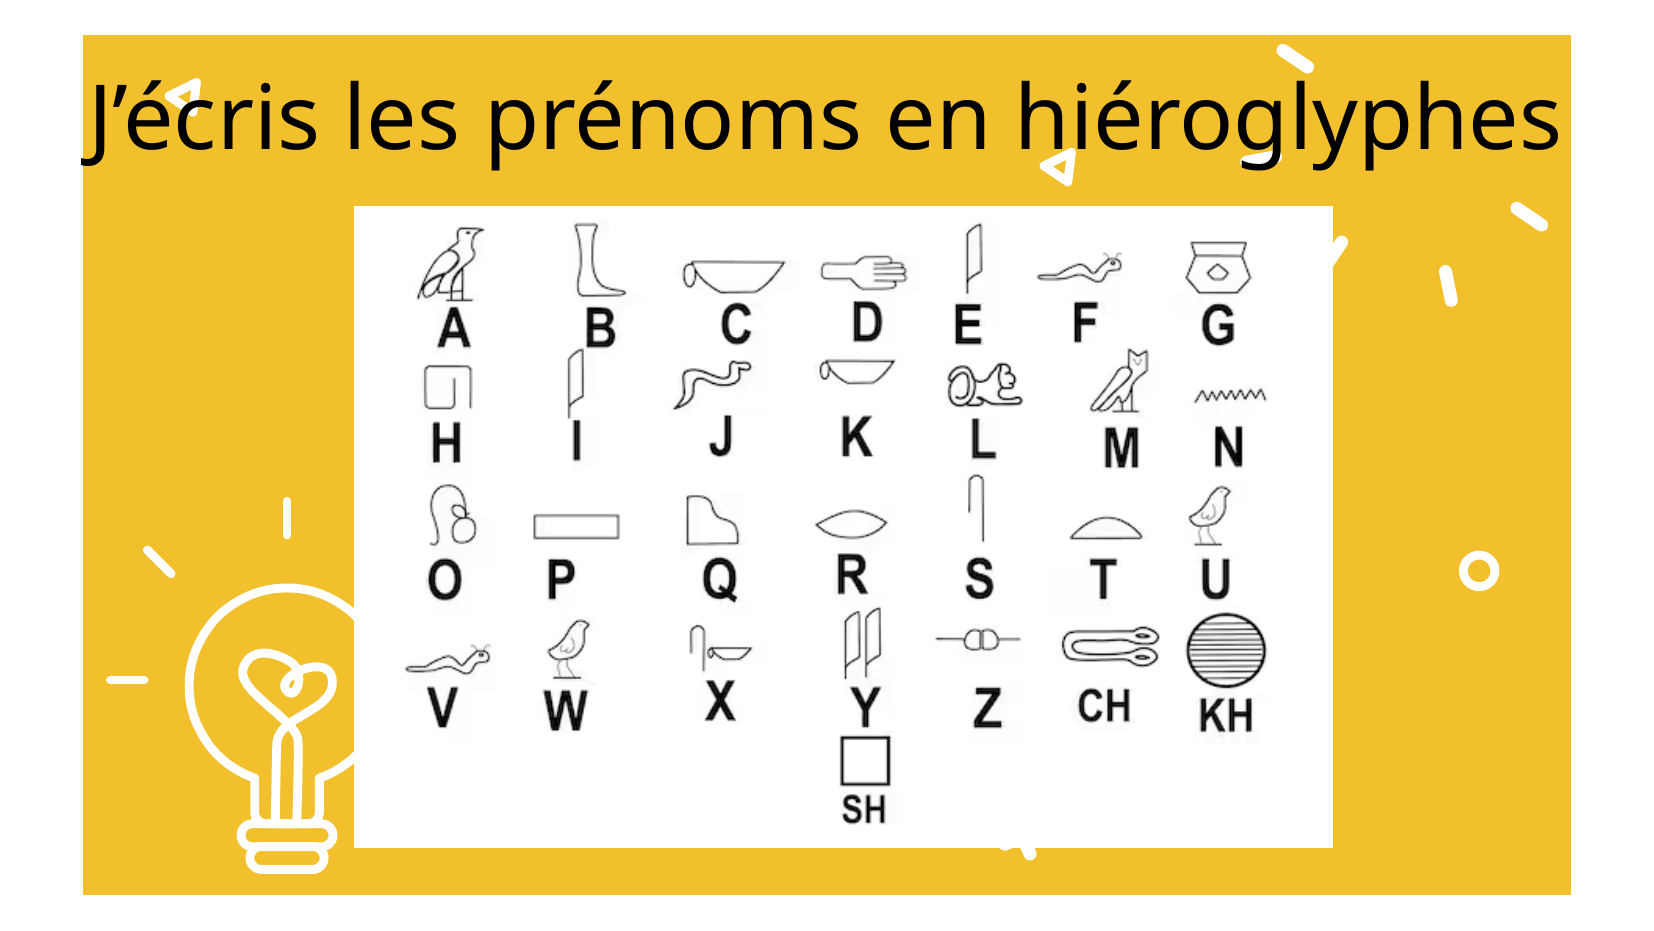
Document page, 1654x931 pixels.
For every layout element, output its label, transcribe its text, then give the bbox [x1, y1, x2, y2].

title J’écris les prénoms en hiéroglyphes [82, 37, 1571, 193]
picture [354, 206, 1333, 848]
